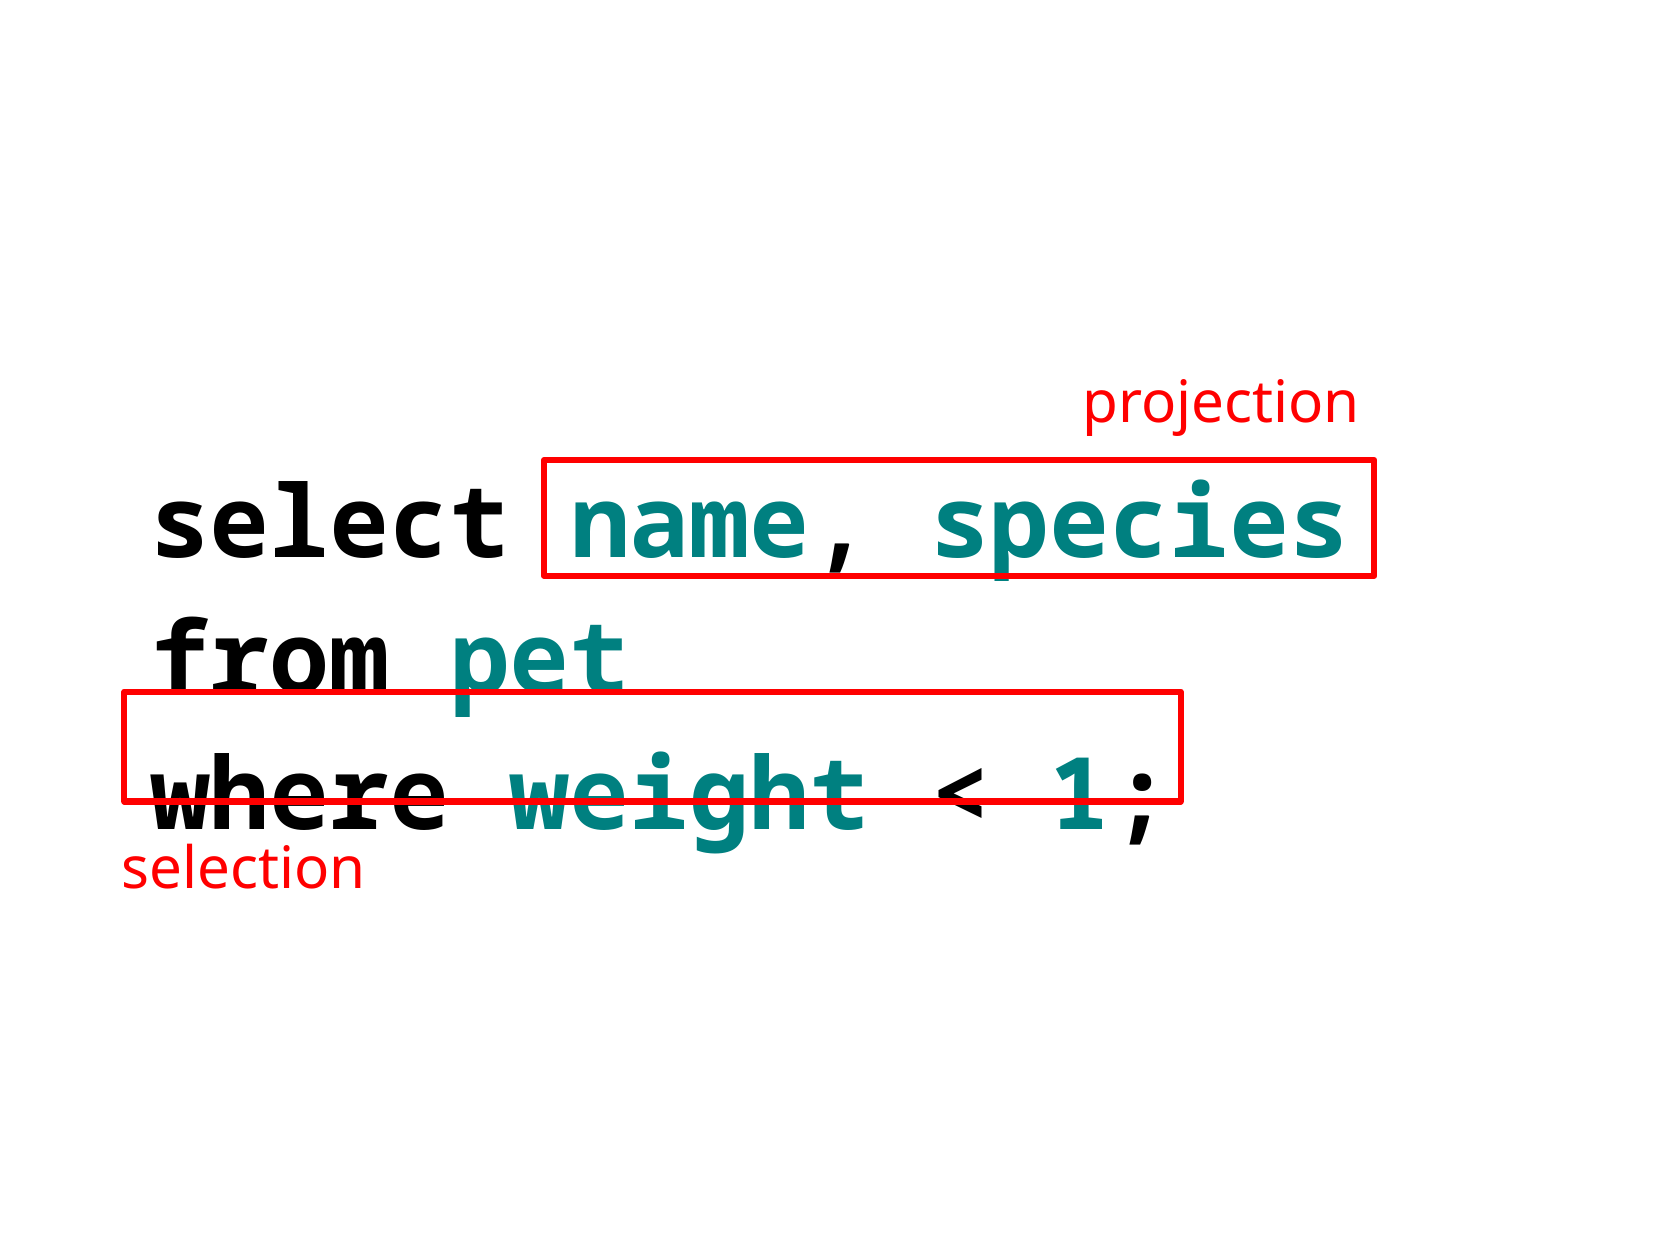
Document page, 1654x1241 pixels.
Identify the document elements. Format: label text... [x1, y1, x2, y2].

text_box select name, species from pet where weight < 1; [150, 695, 1178, 796]
text_box projection [1067, 352, 1390, 439]
text_box select name, species from pet where weight < 1; [150, 450, 1579, 796]
text_box selection [107, 818, 394, 905]
